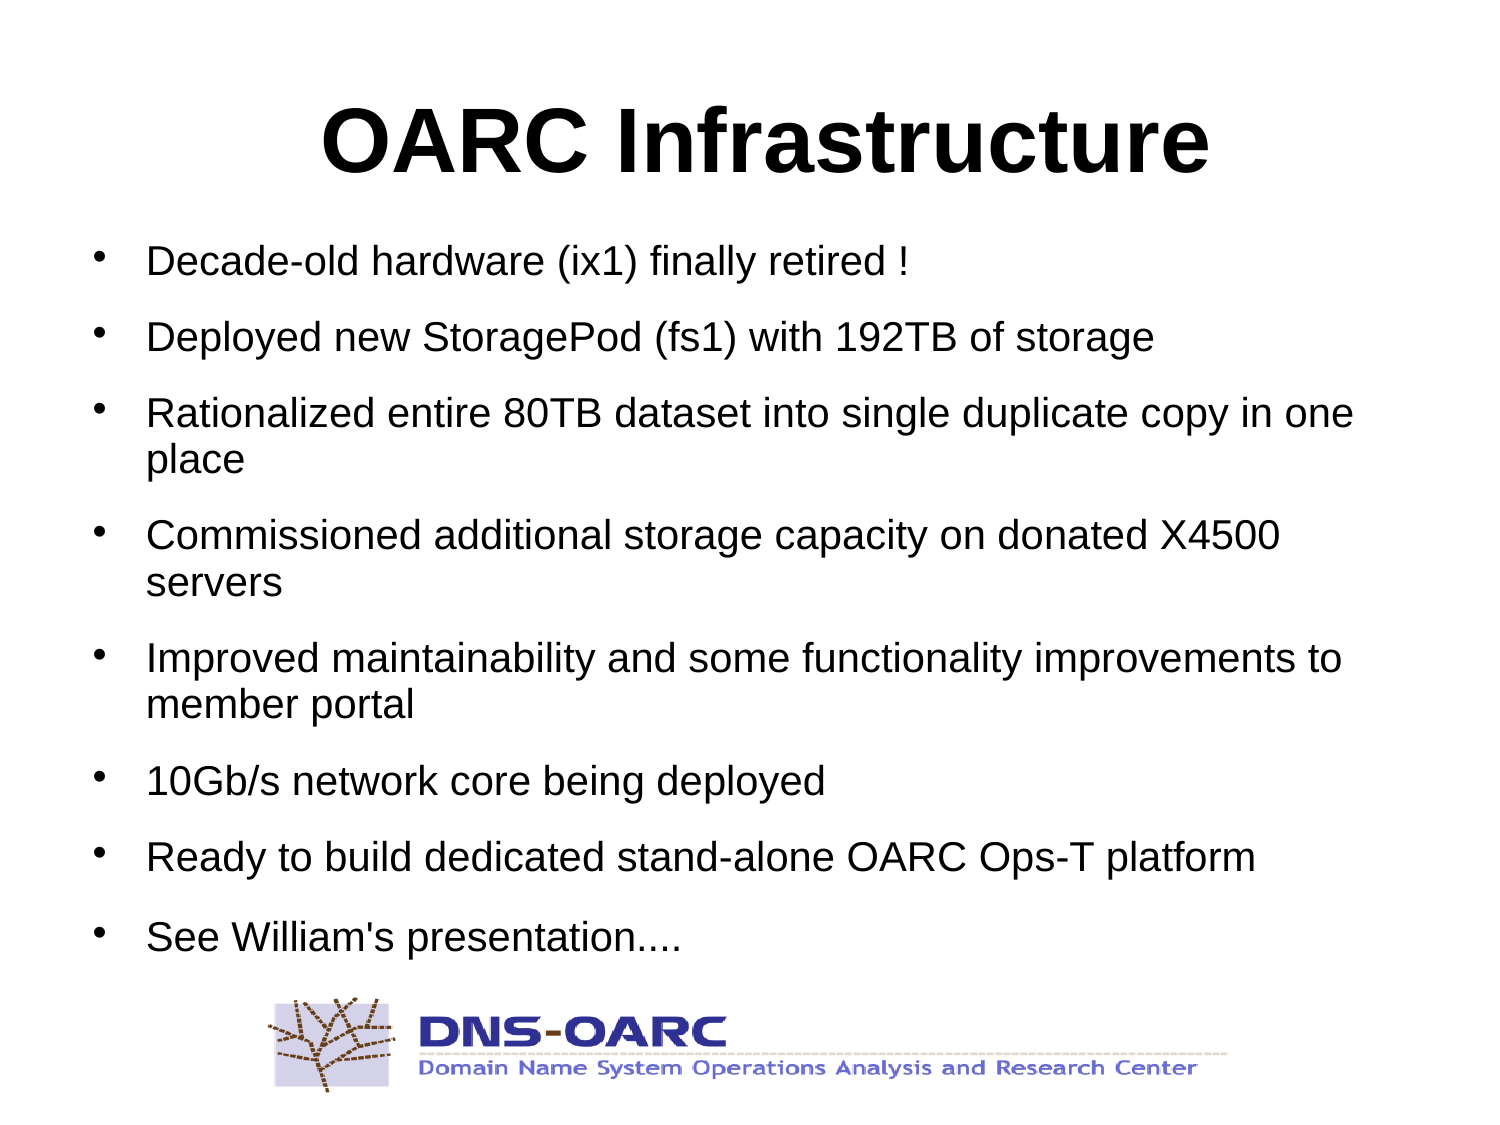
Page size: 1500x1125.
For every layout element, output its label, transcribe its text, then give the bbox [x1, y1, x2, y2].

picture [214, 991, 1259, 1099]
list Decade-old hardware (ix1) finally retired ! Deployed new StoragePod (fs1) with 192TB of storage Rationalized entire 80TB dataset into single duplicate copy in one place Commissioned additional storage capacity on donated X4500 servers Improved maintainability and some functionality improvements to member portal 10Gb/s network core being deployed Ready to build dedicated stand-alone OARC Ops-T platform See William's presentation.... [75, 233, 1426, 960]
title OARC Infrastructure [75, 36, 1426, 233]
